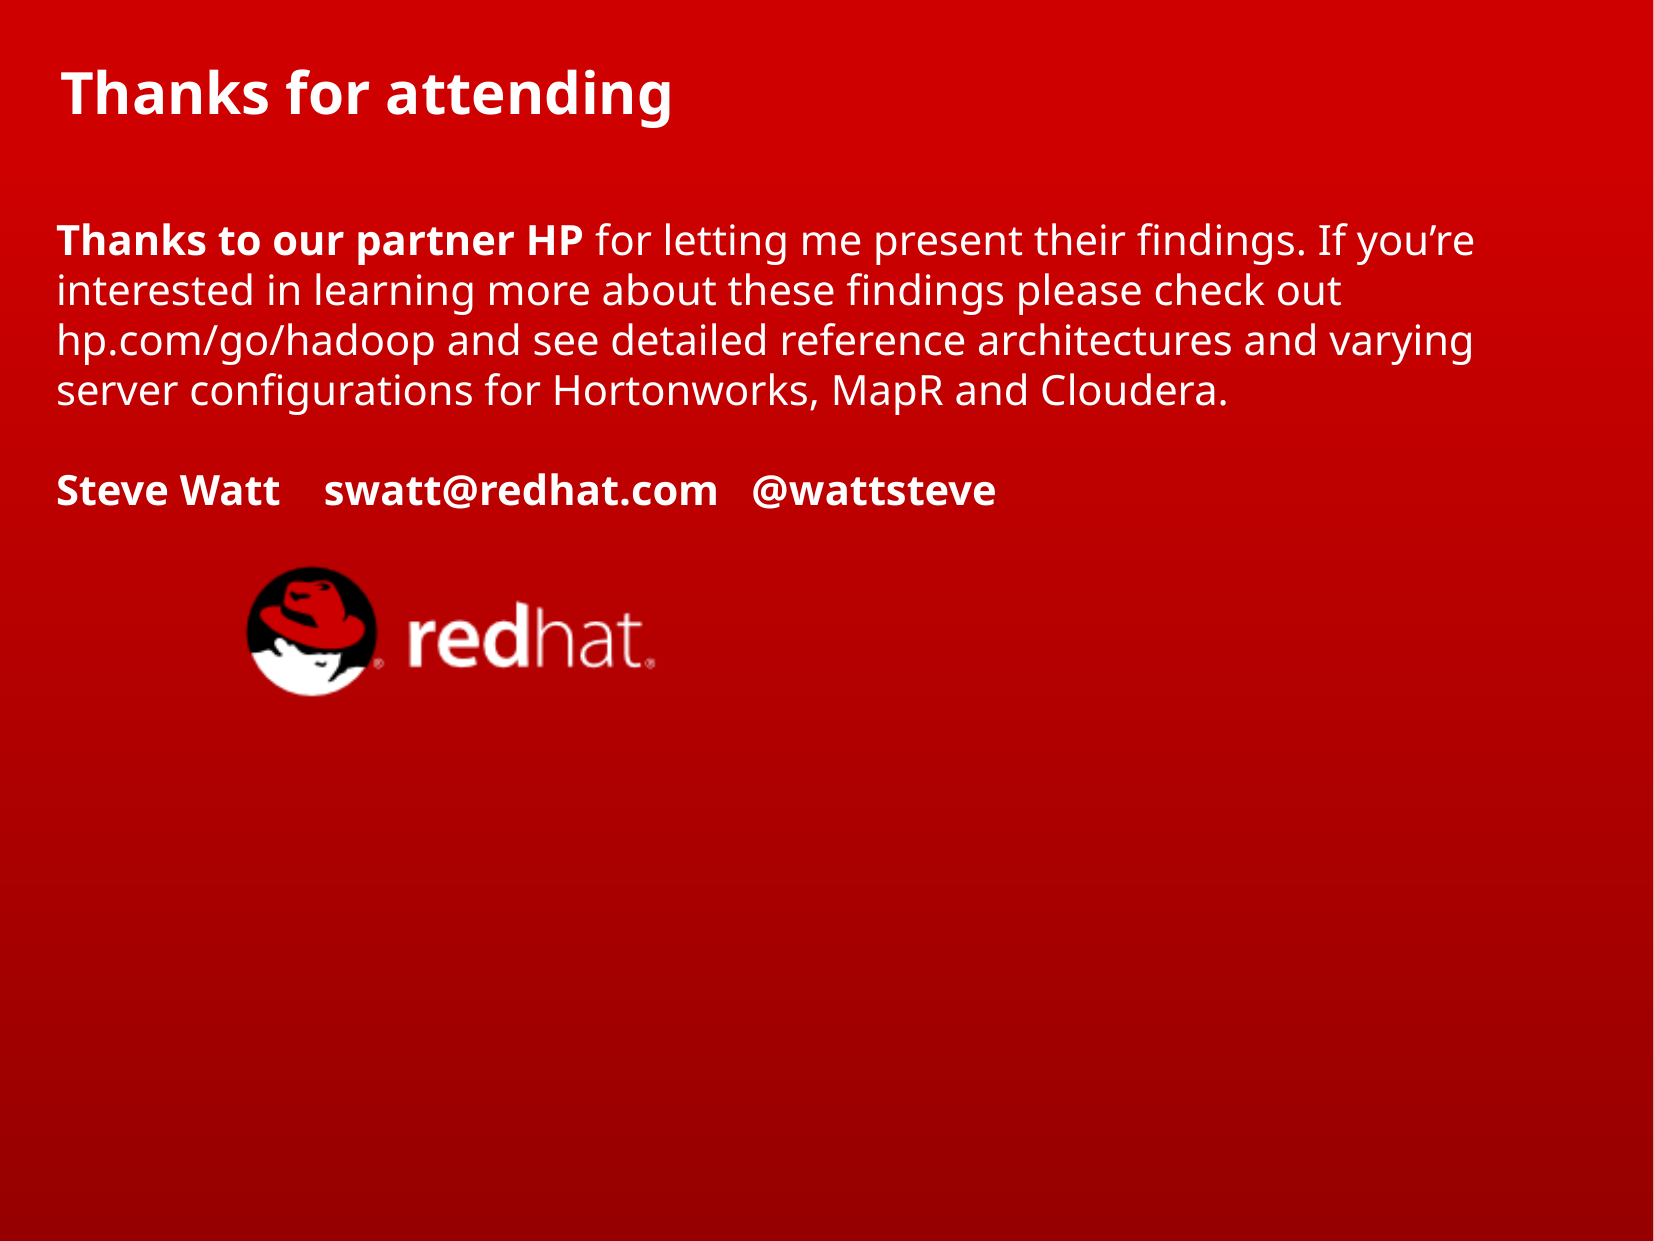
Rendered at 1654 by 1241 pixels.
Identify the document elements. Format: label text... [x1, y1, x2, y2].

picture [0, 0, 1654, 1241]
text_box Thanks to our partner HP for letting me present their findings. If you’re interested in learning more about these findings please check out hp.com/go/hadoop and see detailed reference architectures and varying server configurations for Hortonworks, MapR and Cloudera. Steve Watt swatt@redhat.com @wattsteve [41, 206, 1536, 629]
title Thanks for attending [59, 56, 1528, 161]
